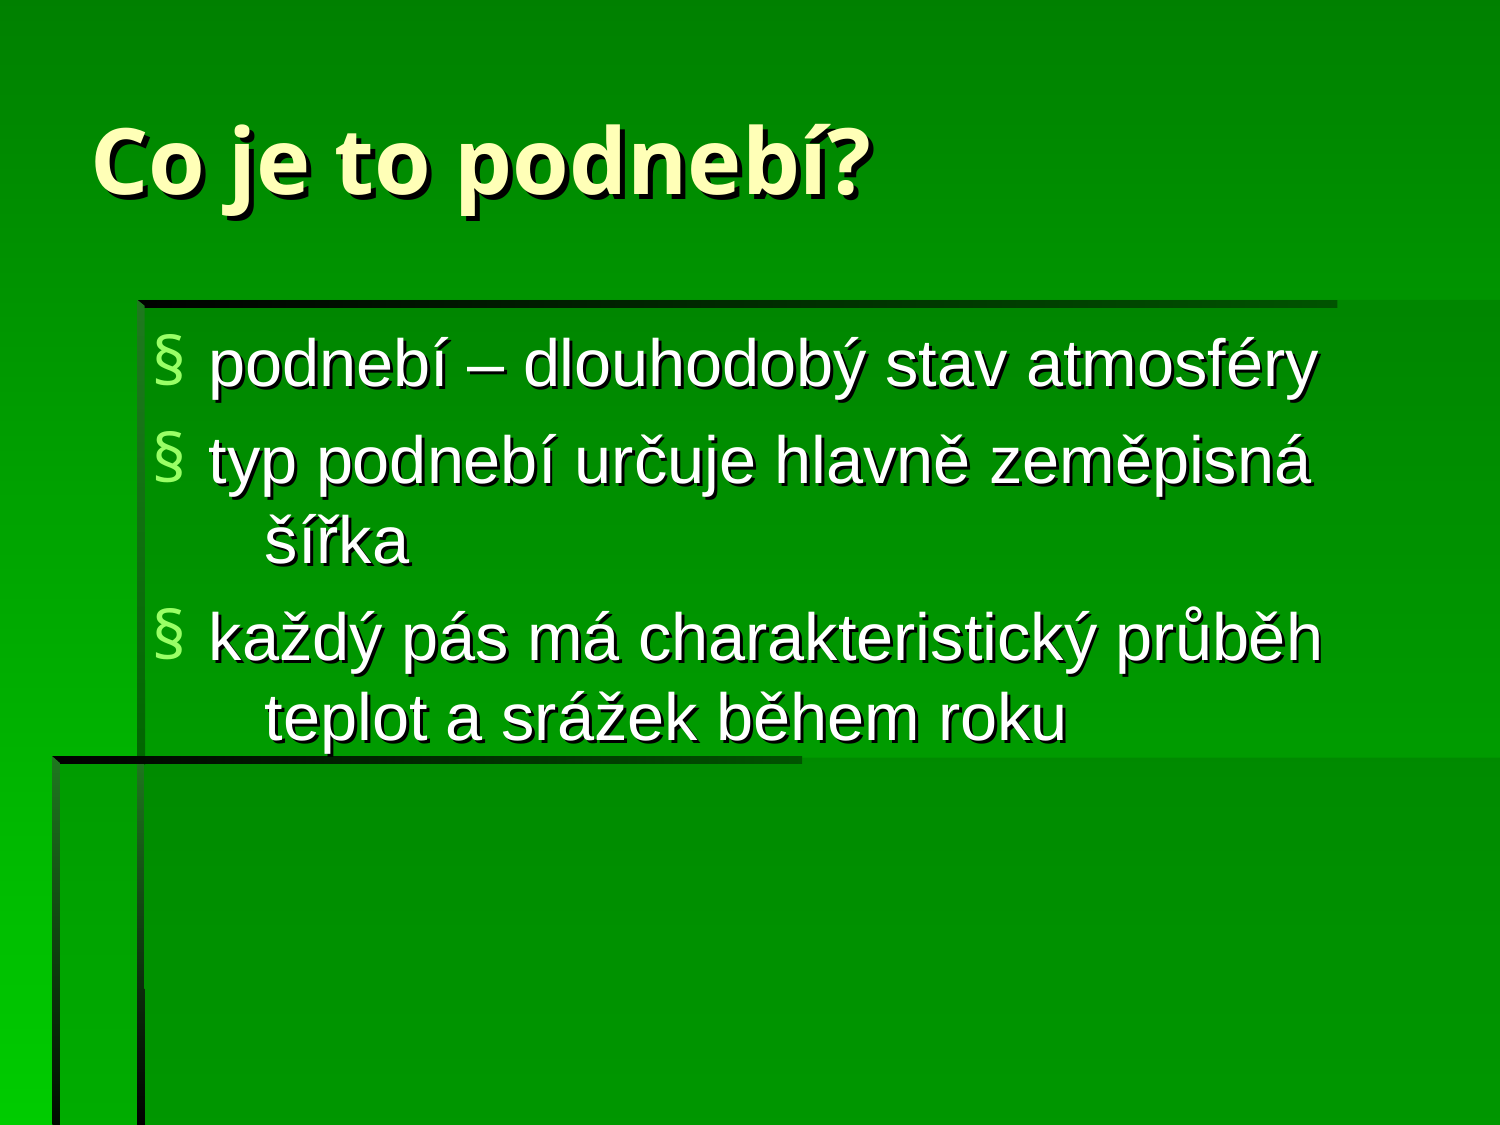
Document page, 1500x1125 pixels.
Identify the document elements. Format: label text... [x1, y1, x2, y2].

title Co je to podnebí? [75, 40, 1451, 276]
list podnebí – dlouhodobý stav atmosféry typ podnebí určuje hlavně zeměpisná šířka každý pás má charakteristický průběh teplot a srážek během roku [137, 312, 1452, 1001]
